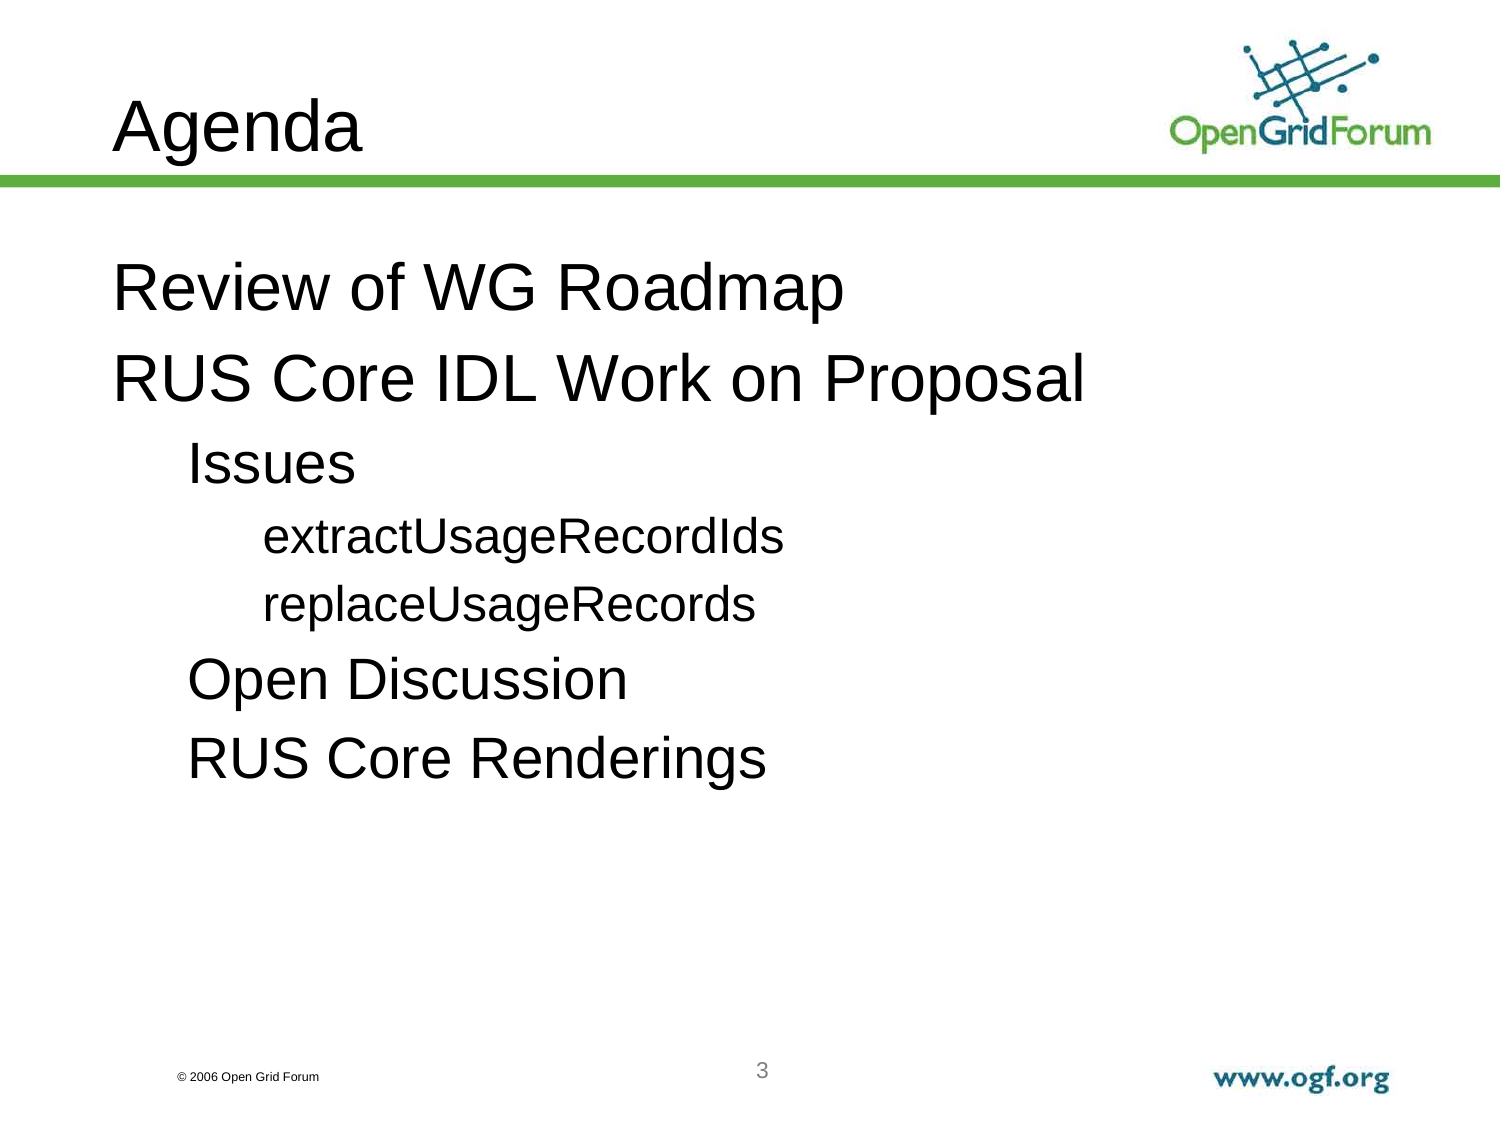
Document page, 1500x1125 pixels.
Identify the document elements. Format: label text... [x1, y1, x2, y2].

list Review of WG Roadmap RUS Core IDL Work on Proposal Issues extractUsageRecordIds replaceUsageRecords Open Discussion RUS Core Renderings [112, 249, 1388, 926]
picture [0, 0, 1500, 174]
picture [0, 188, 1500, 1125]
title Agenda [112, 32, 1388, 220]
